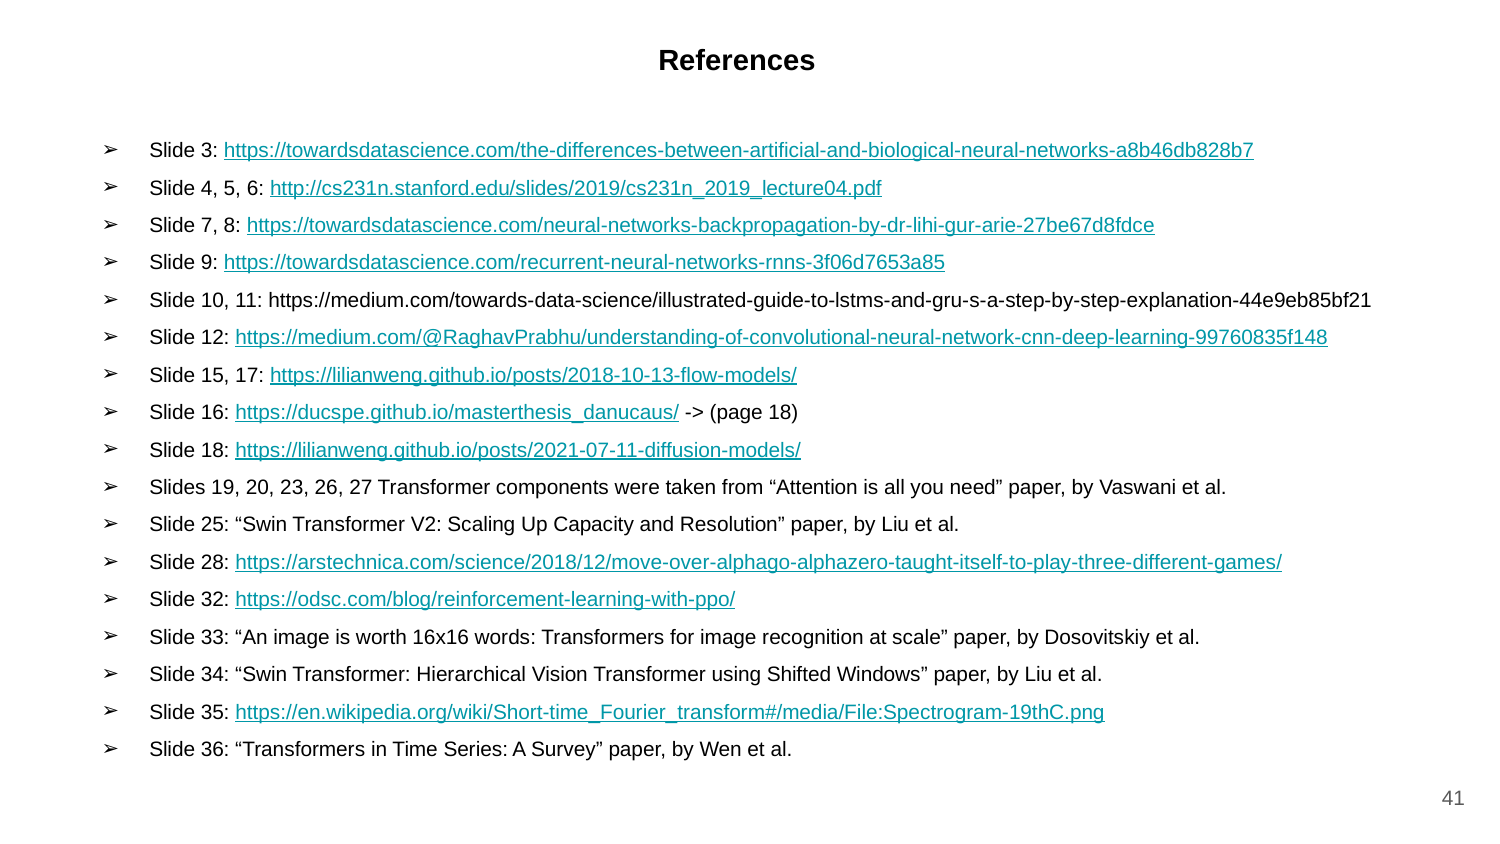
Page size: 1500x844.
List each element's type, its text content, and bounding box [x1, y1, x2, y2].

text_box Slide 3: https://towardsdatascience.com/the-differences-between-artificial-and-biological-neural-networks-a8b46db828b7 Slide 4, 5, 6: http://cs231n.stanford.edu/slides/2019/cs231n_2019_lecture04.pdf Slide 7, 8: https://towardsdatascience.com/neural-networks-backpropagation-by-dr-lihi-gur-arie-27be67d8fdce Slide 9: https://towardsdatascience.com/recurrent-neural-networks-rnns-3f06d7653a85 Slide 10, 11: https://medium.com/towards-data-science/illustrated-guide-to-lstms-and-gru-s-a-step-by-step-explanation-44e9eb85bf21 Slide 12: https://medium.com/@RaghavPrabhu/understanding-of-convolutional-neural-network-cnn-deep-learning-99760835f148 Slide 15, 17: https://lilianweng.github.io/posts/2018-10-13-flow-models/ Slide 16: https://ducspe.github.io/masterthesis_danucaus/ -> (page 18) Slide 18: https://lilianweng.github.io/posts/2021-07-11-diffusion-models/ Slides 19, 20, 23, 26, 27 Transformer components were taken from “Attention is all you need” paper, by Vaswani et al. Slide 25: “Swin Transformer V2: Scaling Up Capacity and Resolution” paper, by Liu et al. Slide 28: https://arstechnica.com/science/2018/12/move-over-alphago-alphazero-taught-itself-to-play-three-different-games/ Slide 32: https://odsc.com/blog/reinforcement-learning-with-ppo/ Slide 33: “An image is worth 16x16 words: Transformers for image recognition at scale” paper, by Dosovitskiy et al. Slide 34: “Swin Transformer: Hierarchical Vision Transformer using Shifted Windows” paper, by Liu et al. Slide 35: https://en.wikipedia.org/wiki/Short-time_Fourier_transform#/media/File:Spectrogram-19thC.png Slide 36: “Transformers in Time Series: A Survey” paper, by Wen et al. [59, 109, 1451, 776]
slide_number <number> [1389, 764, 1480, 830]
text_box References [643, 26, 867, 96]
